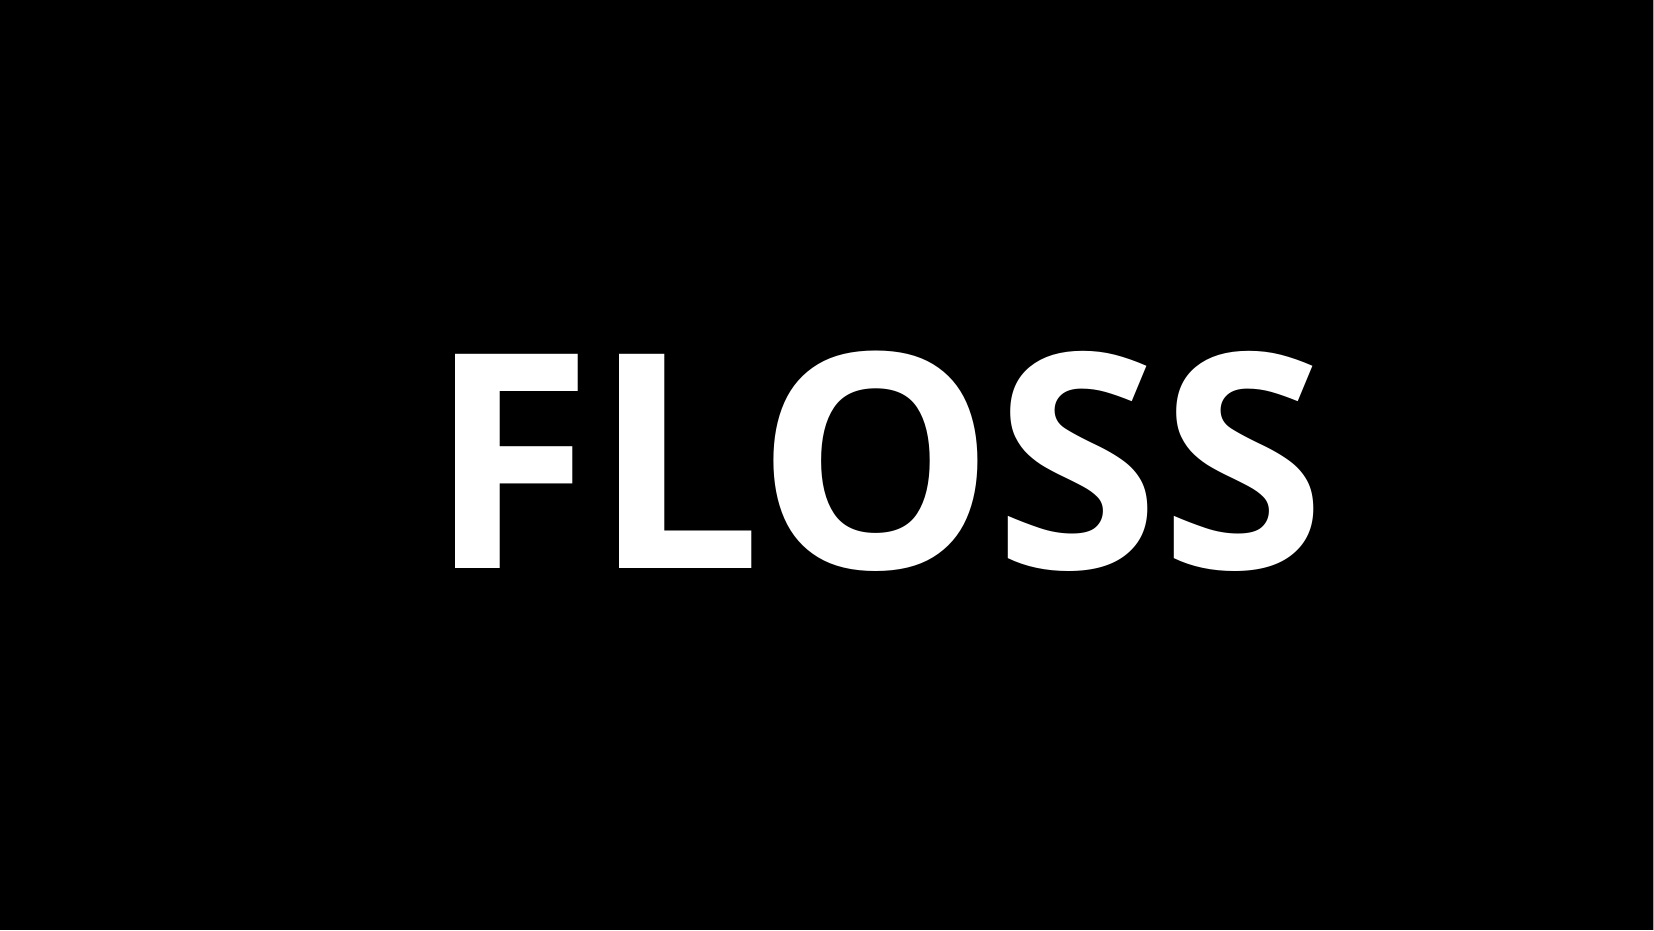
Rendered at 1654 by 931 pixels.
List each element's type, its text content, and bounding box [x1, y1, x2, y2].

text_box FLOSS [413, 240, 1260, 650]
